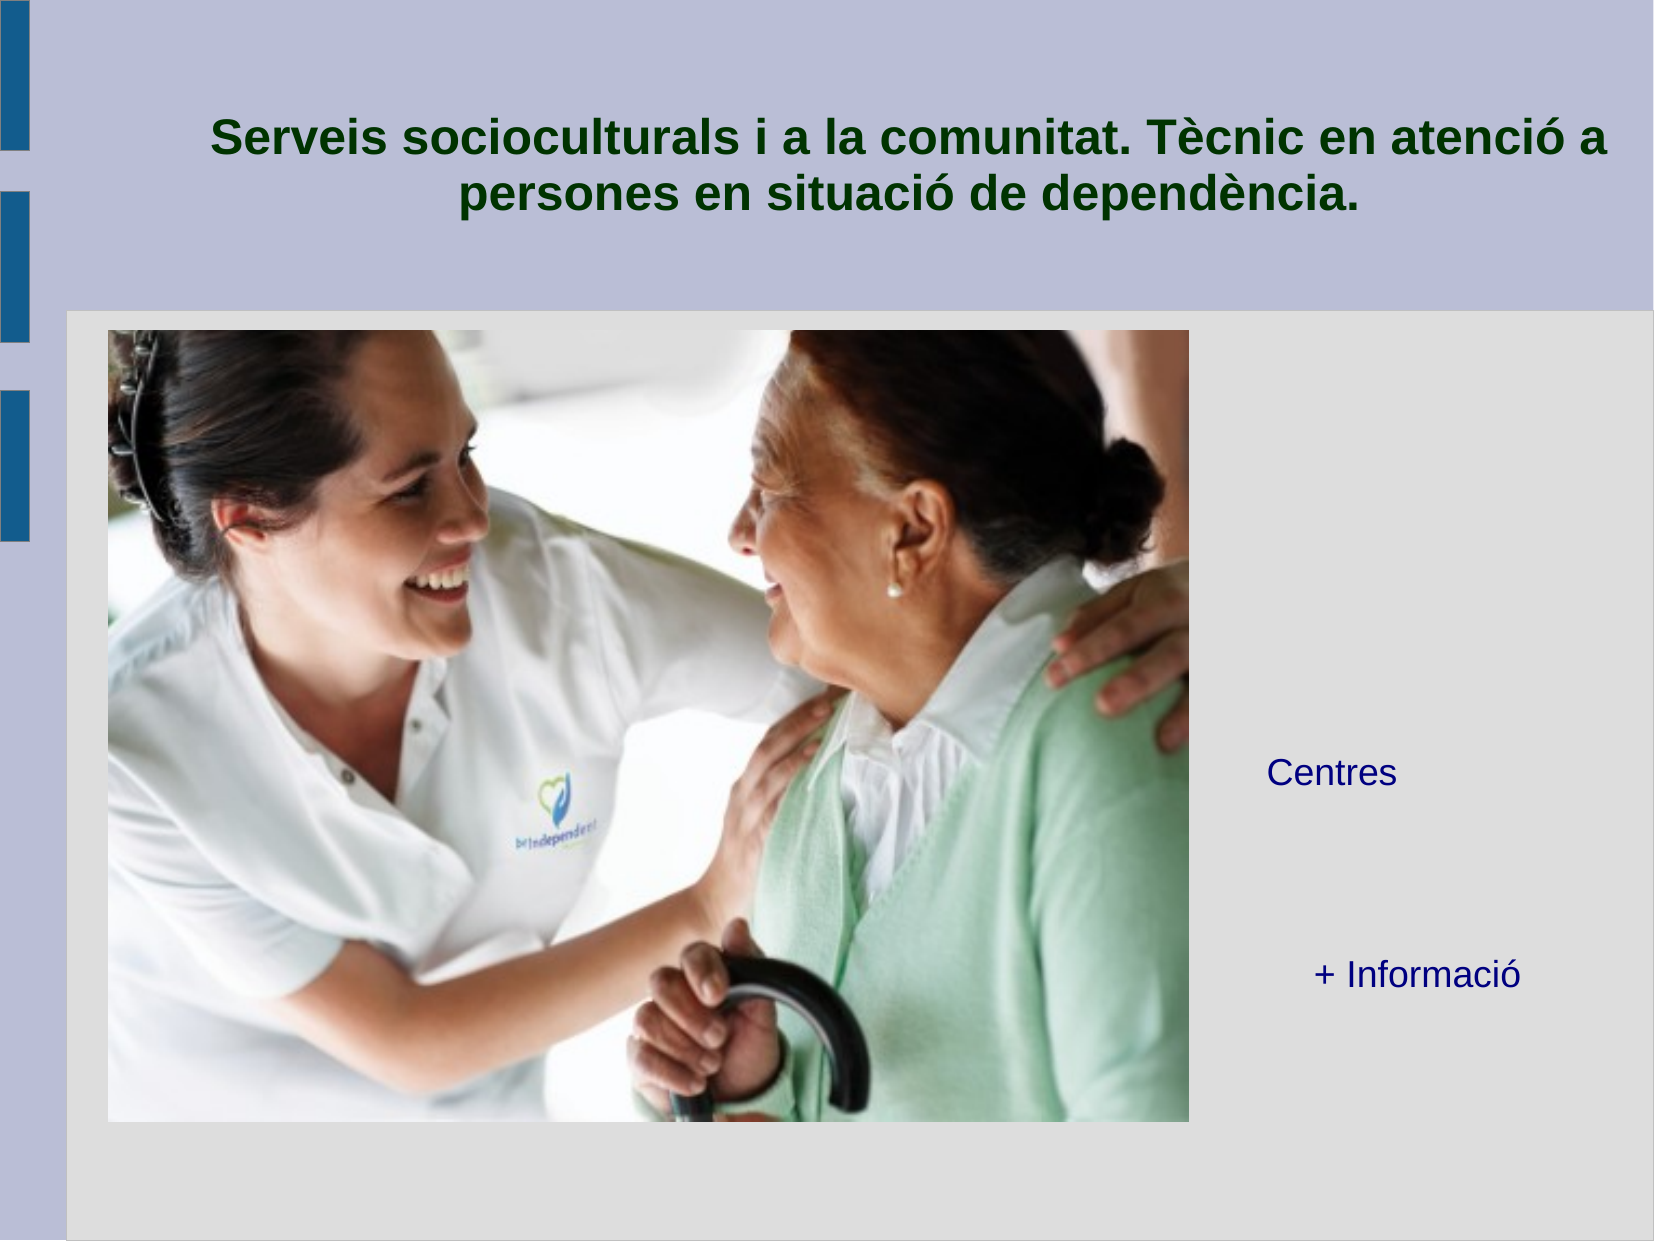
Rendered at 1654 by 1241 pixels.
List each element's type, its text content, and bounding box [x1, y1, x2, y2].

text_box + Informació [1299, 945, 1563, 1016]
text_box Centres [1251, 744, 1441, 815]
title Serveis socioculturals i a la comunitat. Tècnic en atenció a persones en situació de dependència. [200, 106, 1619, 225]
picture [108, 330, 1189, 1123]
